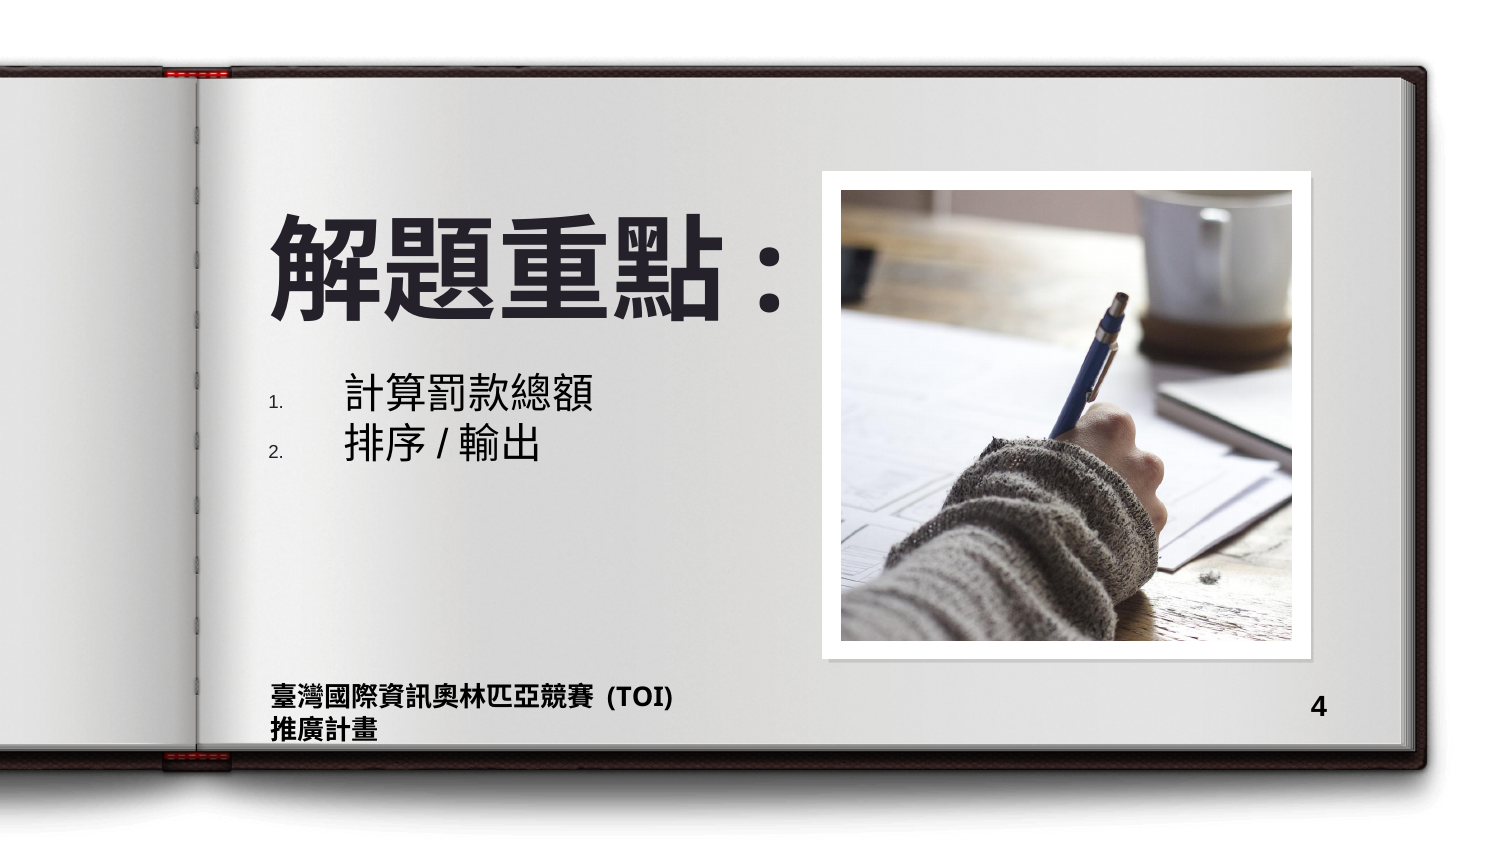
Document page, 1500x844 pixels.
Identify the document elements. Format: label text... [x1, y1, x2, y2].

text_box [1295, 672, 1386, 737]
text_box [829, 178, 1314, 663]
text_box 解題重點: [253, 158, 784, 350]
text_box 計算罰款總額 排序/輸出 [253, 352, 807, 656]
picture [841, 190, 1292, 641]
